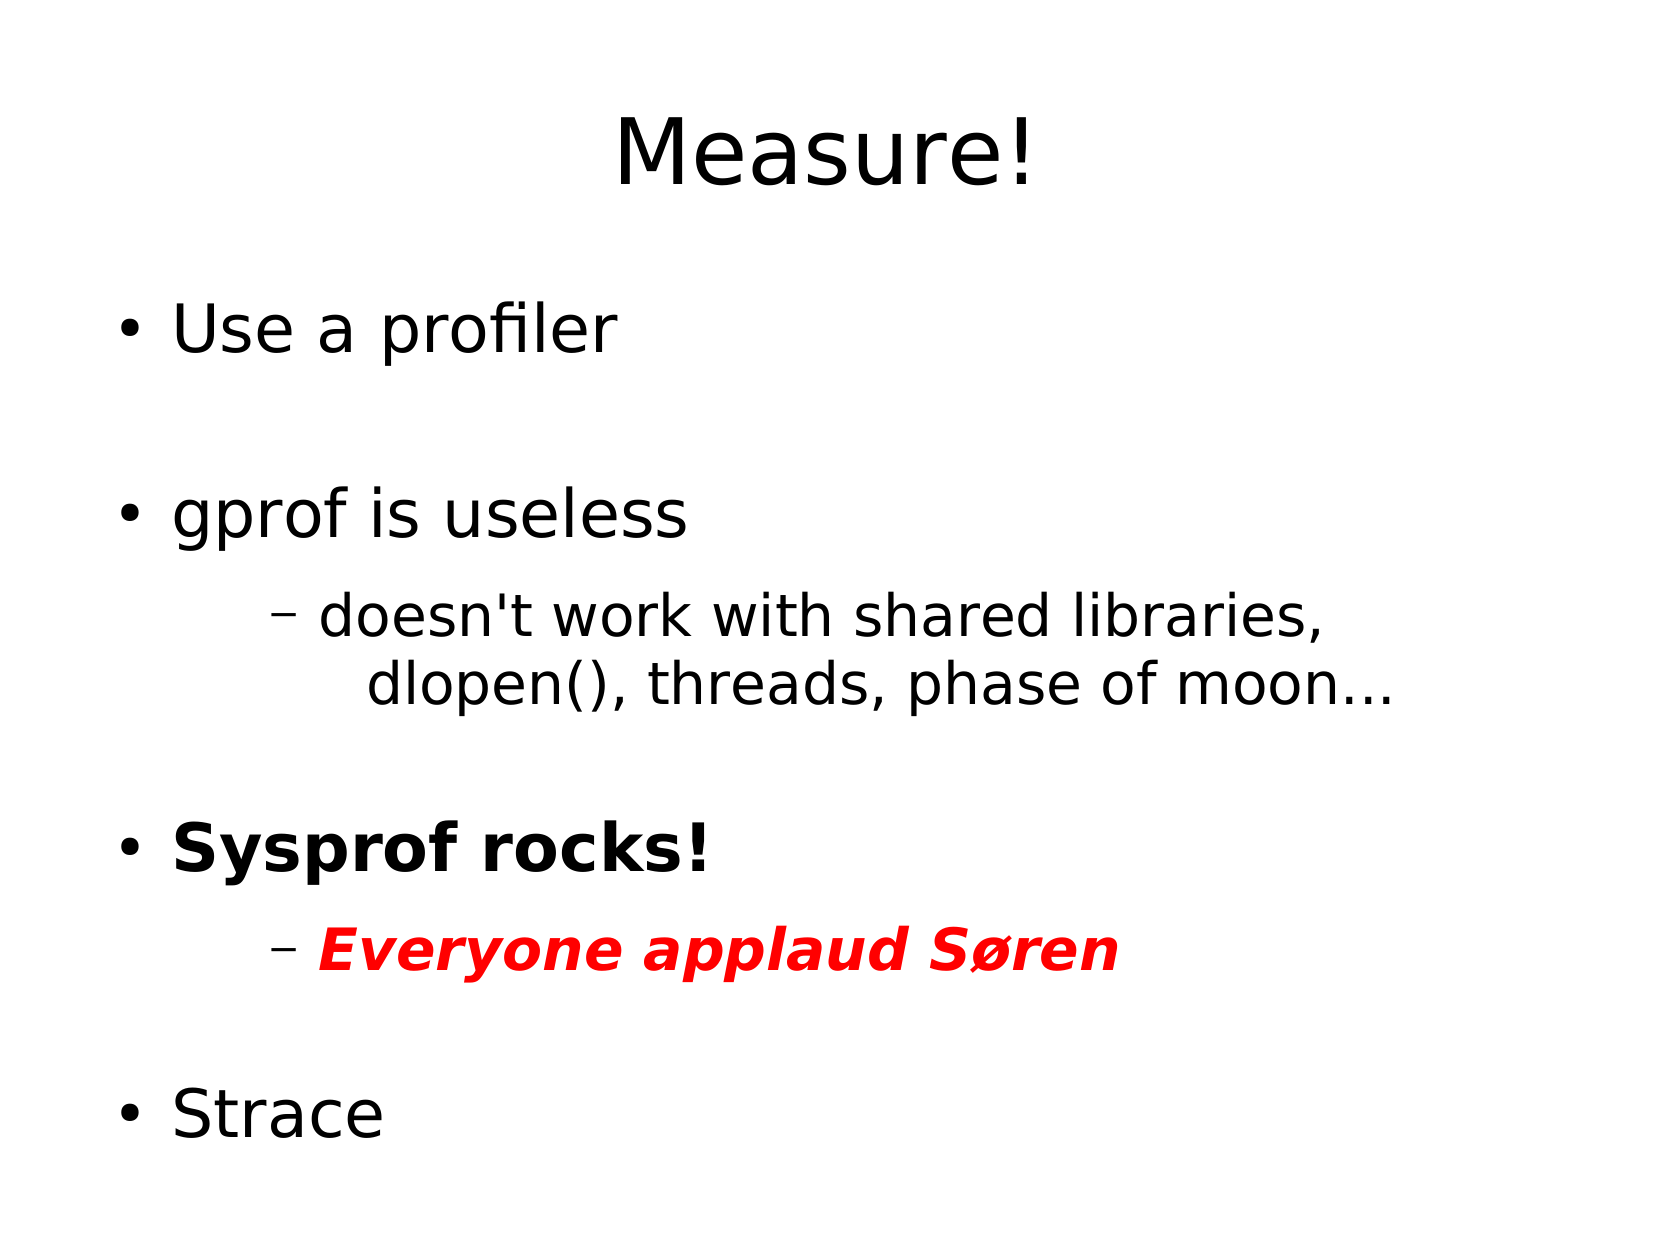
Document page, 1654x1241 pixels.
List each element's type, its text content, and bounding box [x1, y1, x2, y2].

list Use a profiler gprof is useless doesn't work with shared libraries, dlopen(), threads, phase of moon... Sysprof rocks! Everyone applaud Søren Strace [82, 290, 1571, 1154]
title Measure! [82, 49, 1571, 257]
